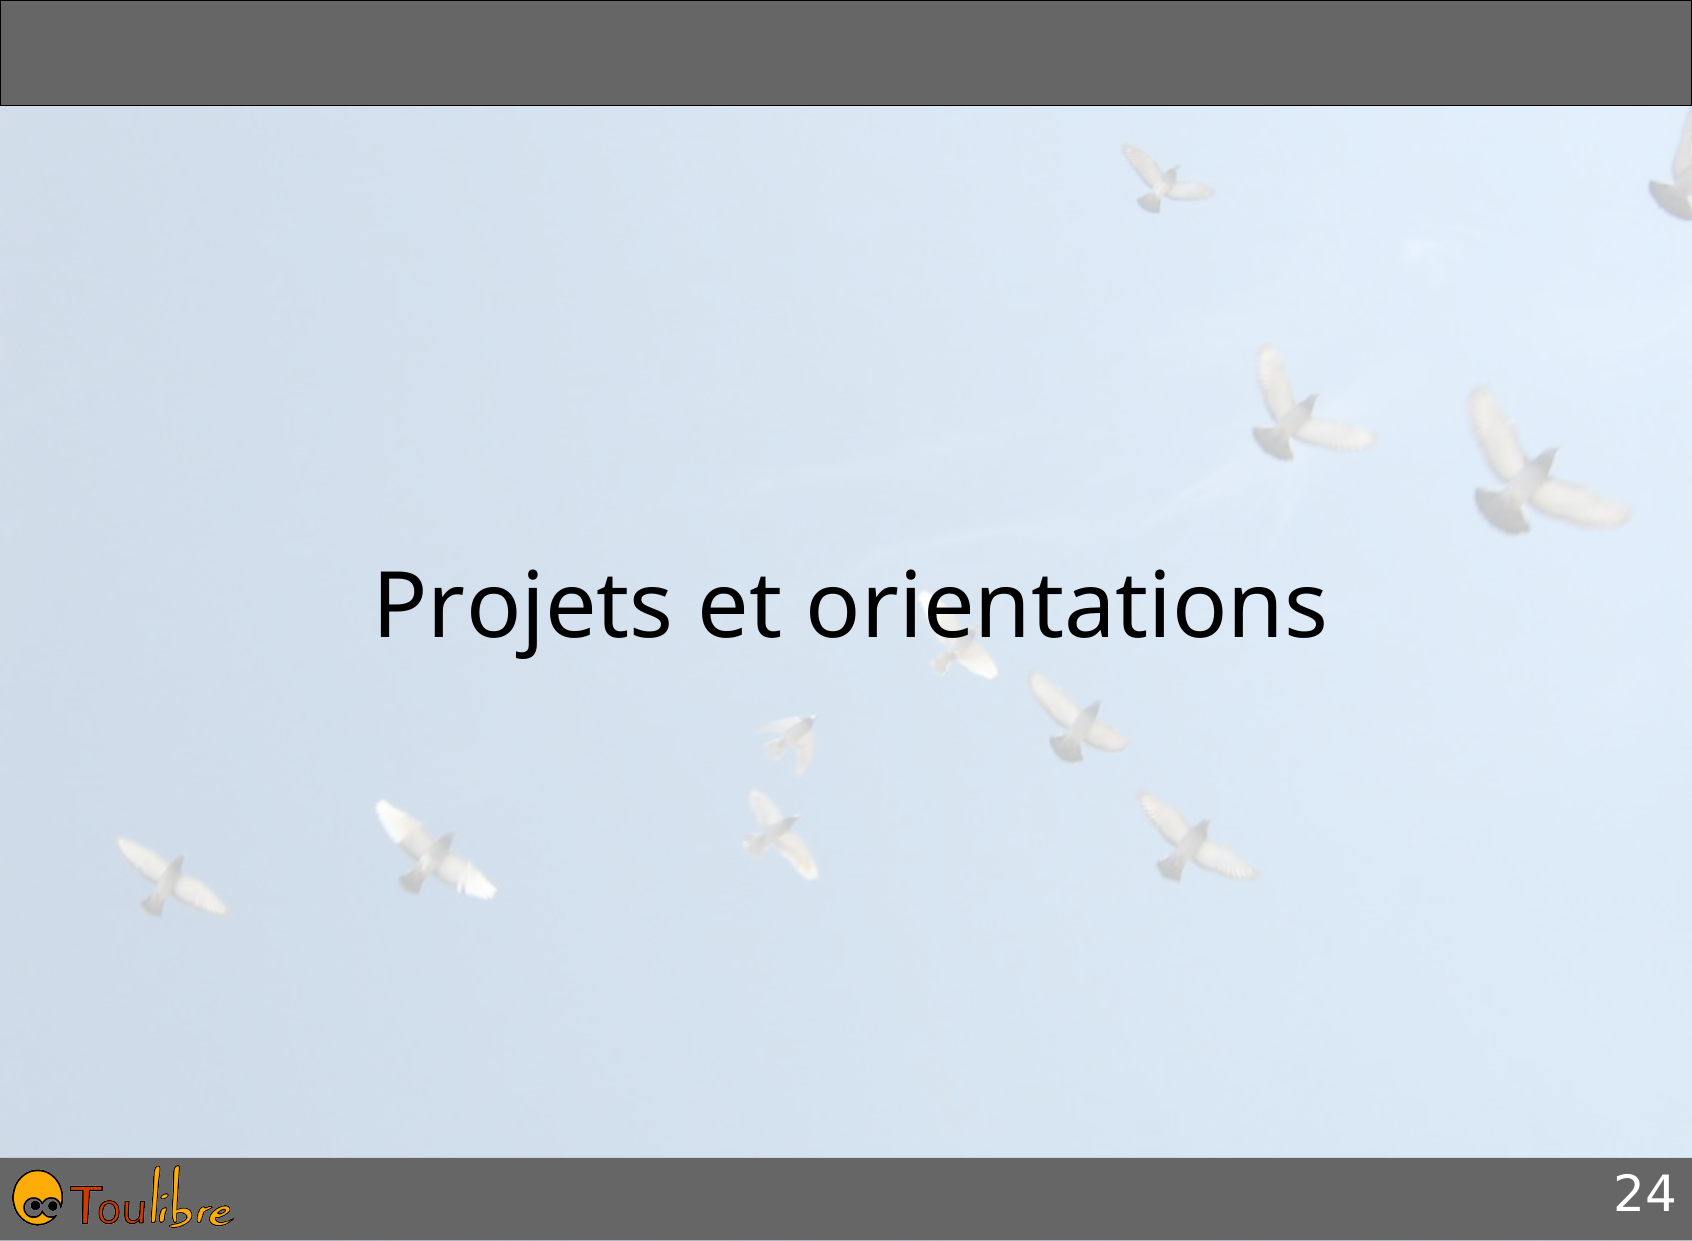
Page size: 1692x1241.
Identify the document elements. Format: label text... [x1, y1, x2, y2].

title Projets et orientations [89, 506, 1613, 699]
picture [12, 1165, 234, 1228]
